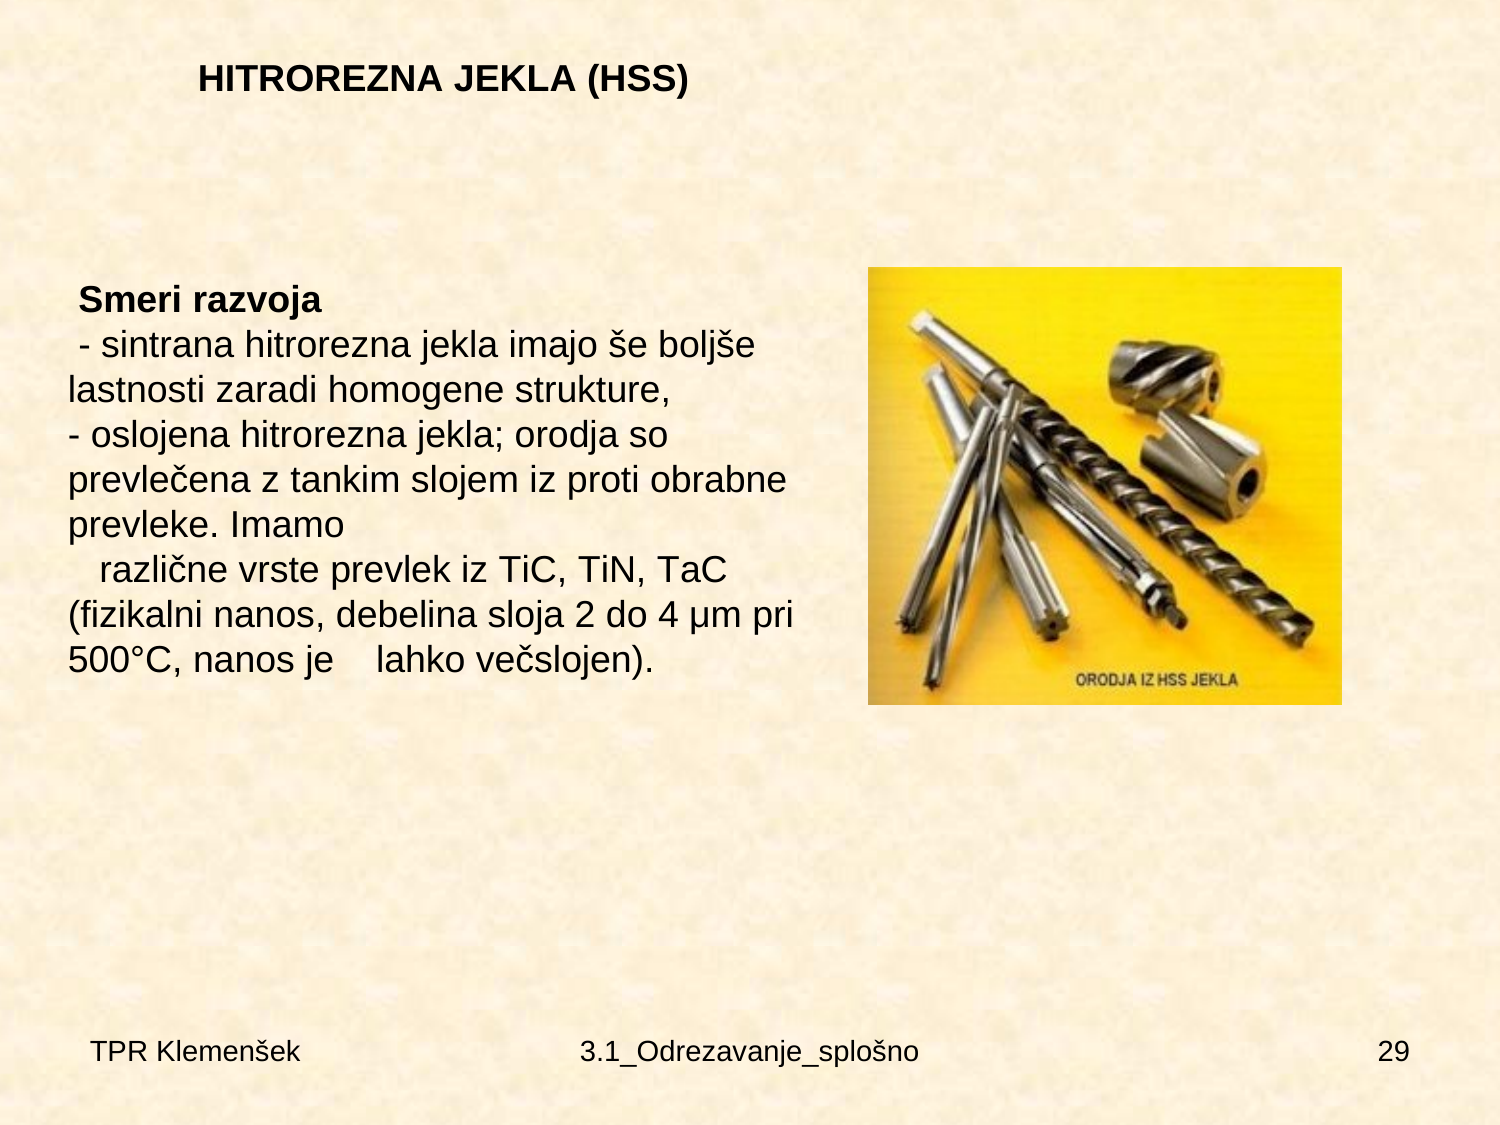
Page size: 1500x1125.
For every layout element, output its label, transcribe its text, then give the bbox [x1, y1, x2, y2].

text_box 3.1_Odrezavanje_splošno [512, 1024, 988, 1103]
picture [0, 0, 1500, 1125]
text_box <number> [1074, 1024, 1426, 1103]
text_box HITROREZNA JEKLA (HSS) [183, 54, 1081, 175]
text_box Smeri razvoja - sintrana hitrorezna jekla imajo še boljše lastnosti zaradi homogene strukture, - oslojena hitrorezna jekla; orodja so prevlečena z tankim slojem iz proti obrabne prevleke. Imamo različne vrste prevlek iz TiC, TiN, TaC (fizikalni nanos, debelina sloja 2 do 4 μm pri 500°C, nanos je lahko večslojen). [53, 267, 833, 688]
text_box TPR Klemenšek [74, 1024, 426, 1103]
